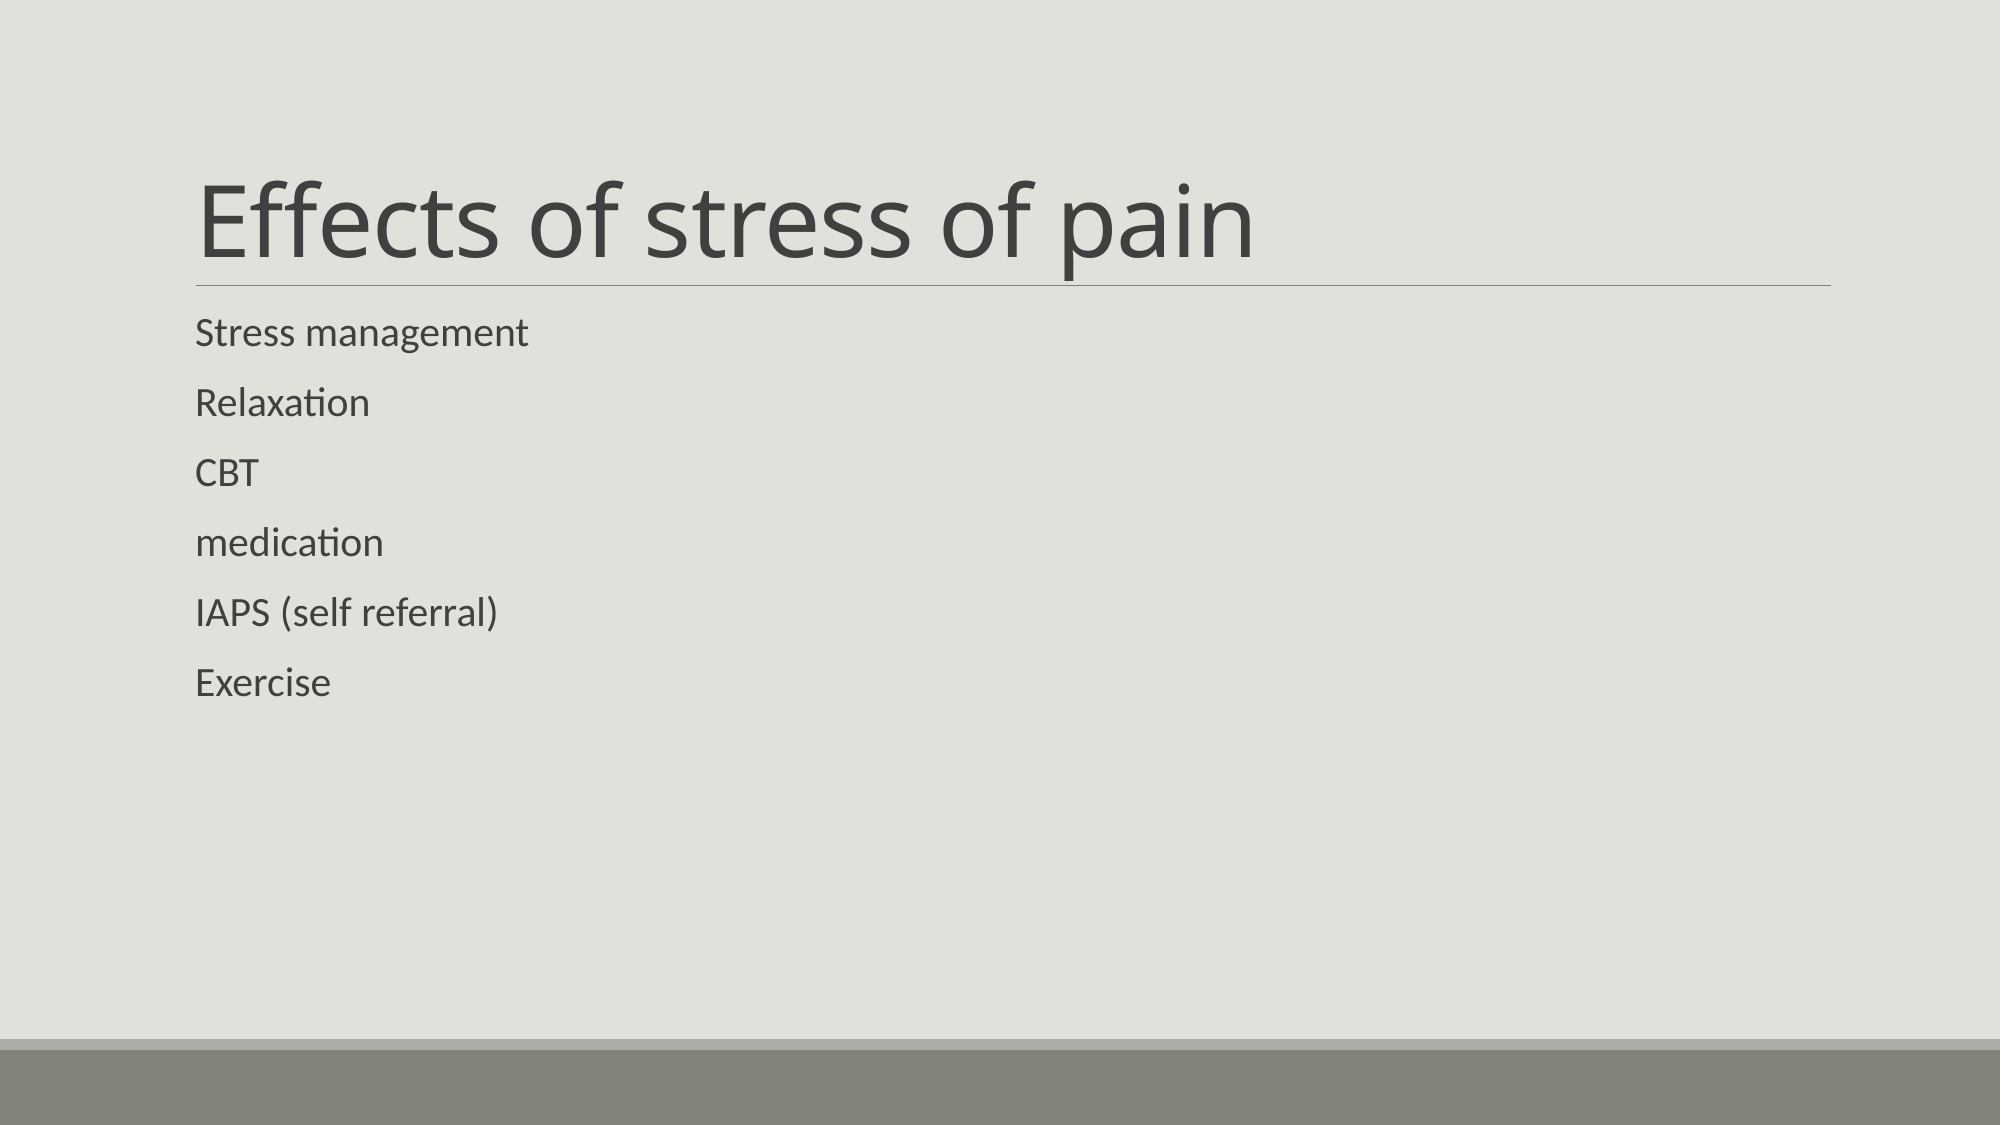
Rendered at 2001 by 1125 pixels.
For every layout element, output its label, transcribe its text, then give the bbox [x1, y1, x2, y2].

list Stress management Relaxation CBT medication IAPS (self referral) Exercise [180, 302, 1831, 963]
title Effects of stress of pain [180, 47, 1831, 286]
